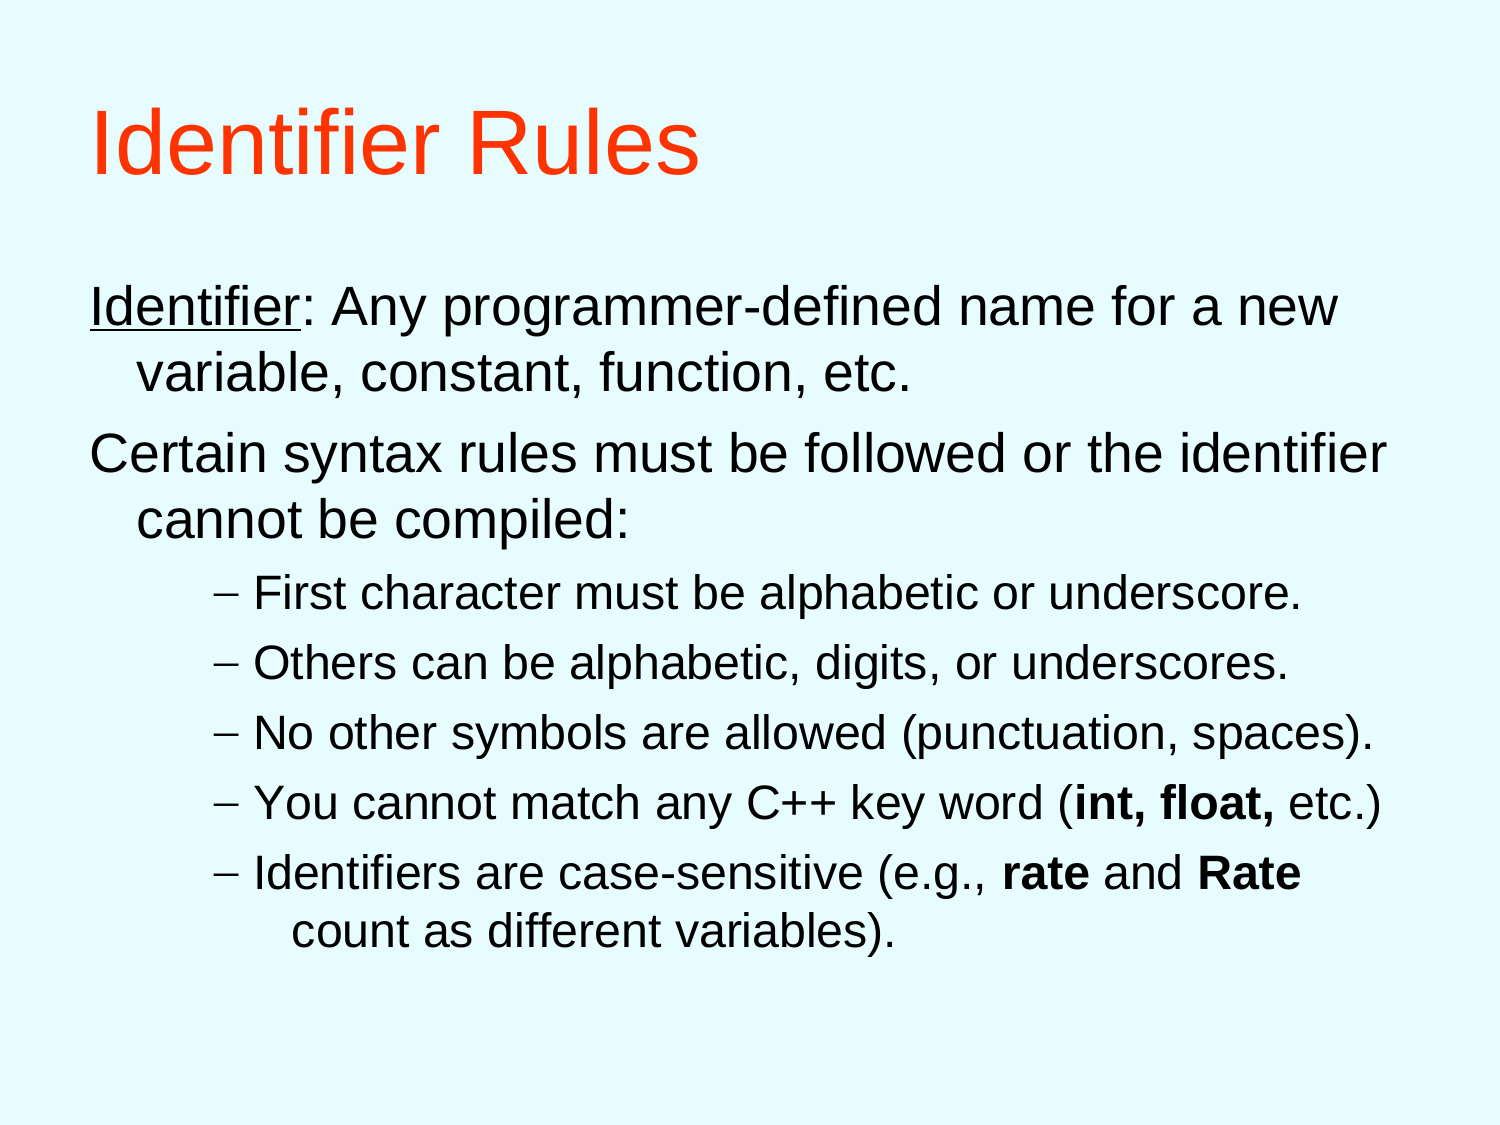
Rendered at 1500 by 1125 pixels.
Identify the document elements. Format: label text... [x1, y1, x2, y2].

title Identifier Rules [75, 45, 1423, 231]
list Identifier: Any programmer-defined name for a new variable, constant, function, etc. Certain syntax rules must be followed or the identifier cannot be compiled: First character must be alphabetic or underscore. Others can be alphabetic, digits, or underscores. No other symbols are allowed (punctuation, spaces). You cannot match any C++ key word (int, float, etc.) Identifiers are case-sensitive (e.g., rate and Rate count as different variables). [75, 262, 1423, 1003]
